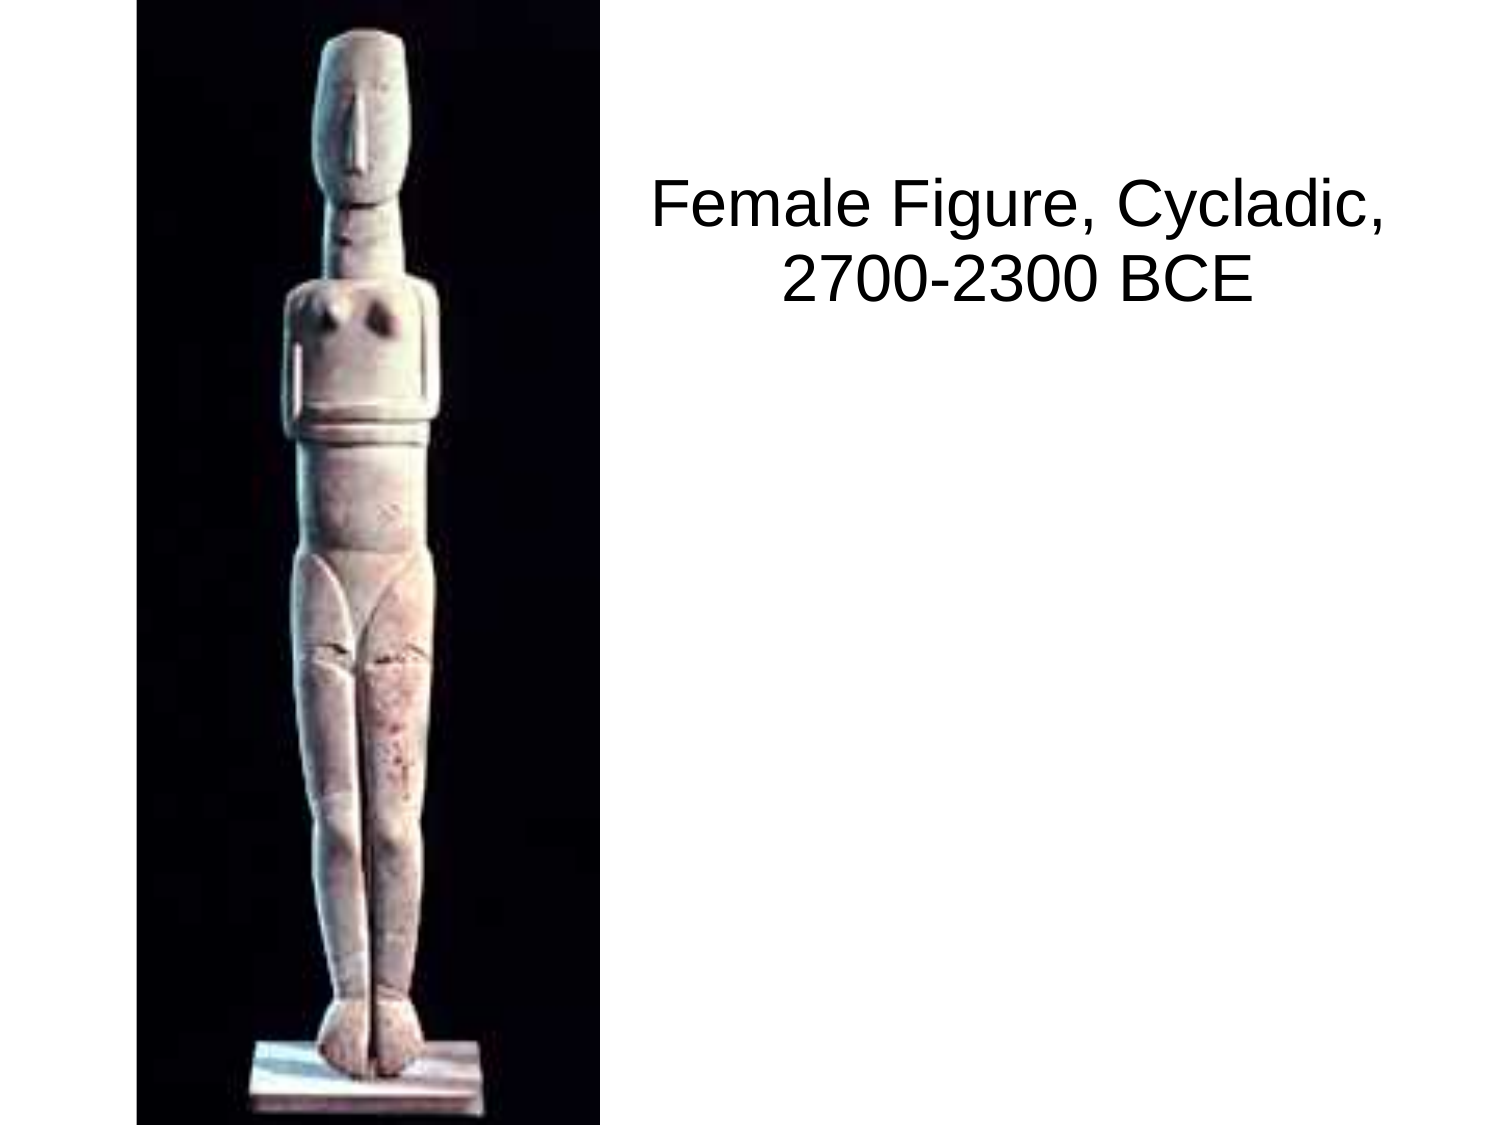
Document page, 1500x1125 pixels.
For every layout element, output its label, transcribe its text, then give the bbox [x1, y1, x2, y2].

picture [136, 0, 601, 1125]
title Female Figure, Cycladic, 2700-2300 BCE [612, 45, 1426, 438]
